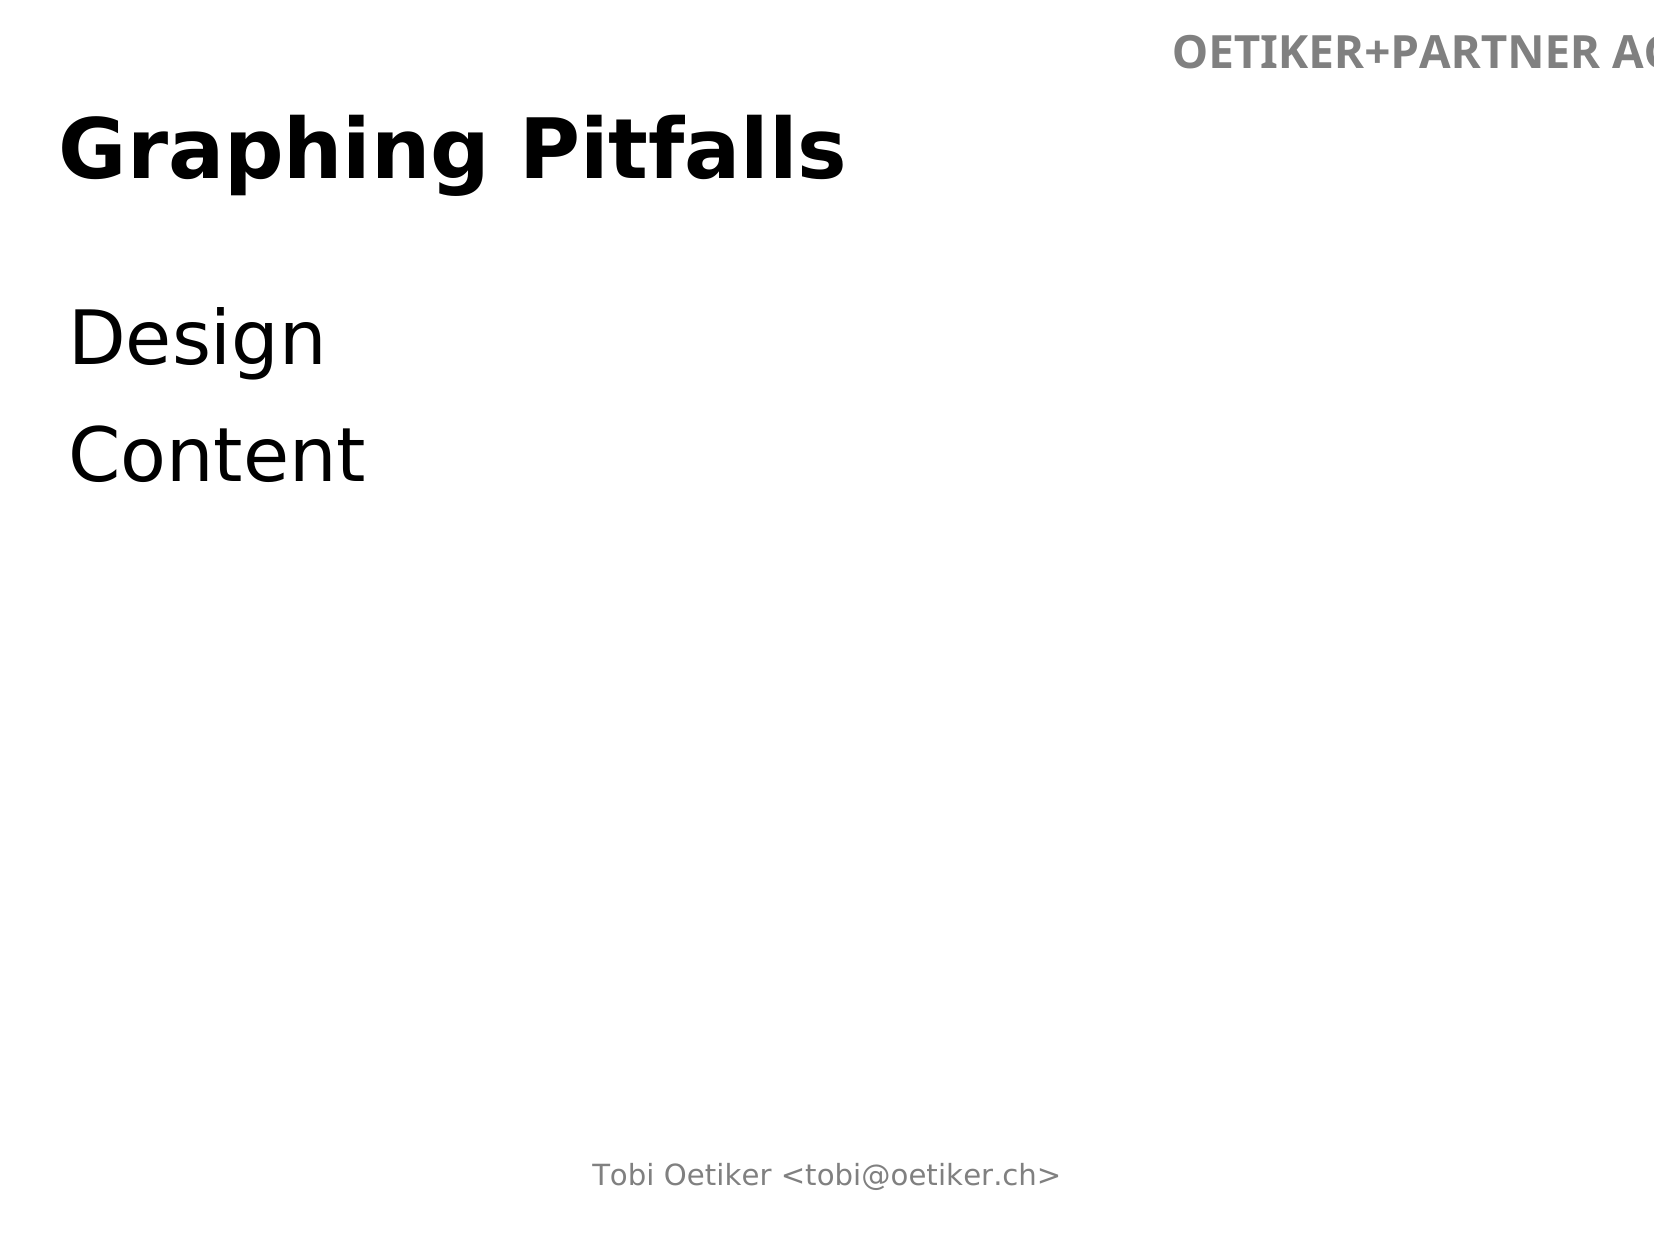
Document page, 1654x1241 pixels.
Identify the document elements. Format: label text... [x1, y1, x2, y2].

list Design Content [50, 295, 1571, 1099]
title Graphing Pitfalls [59, 75, 1607, 225]
